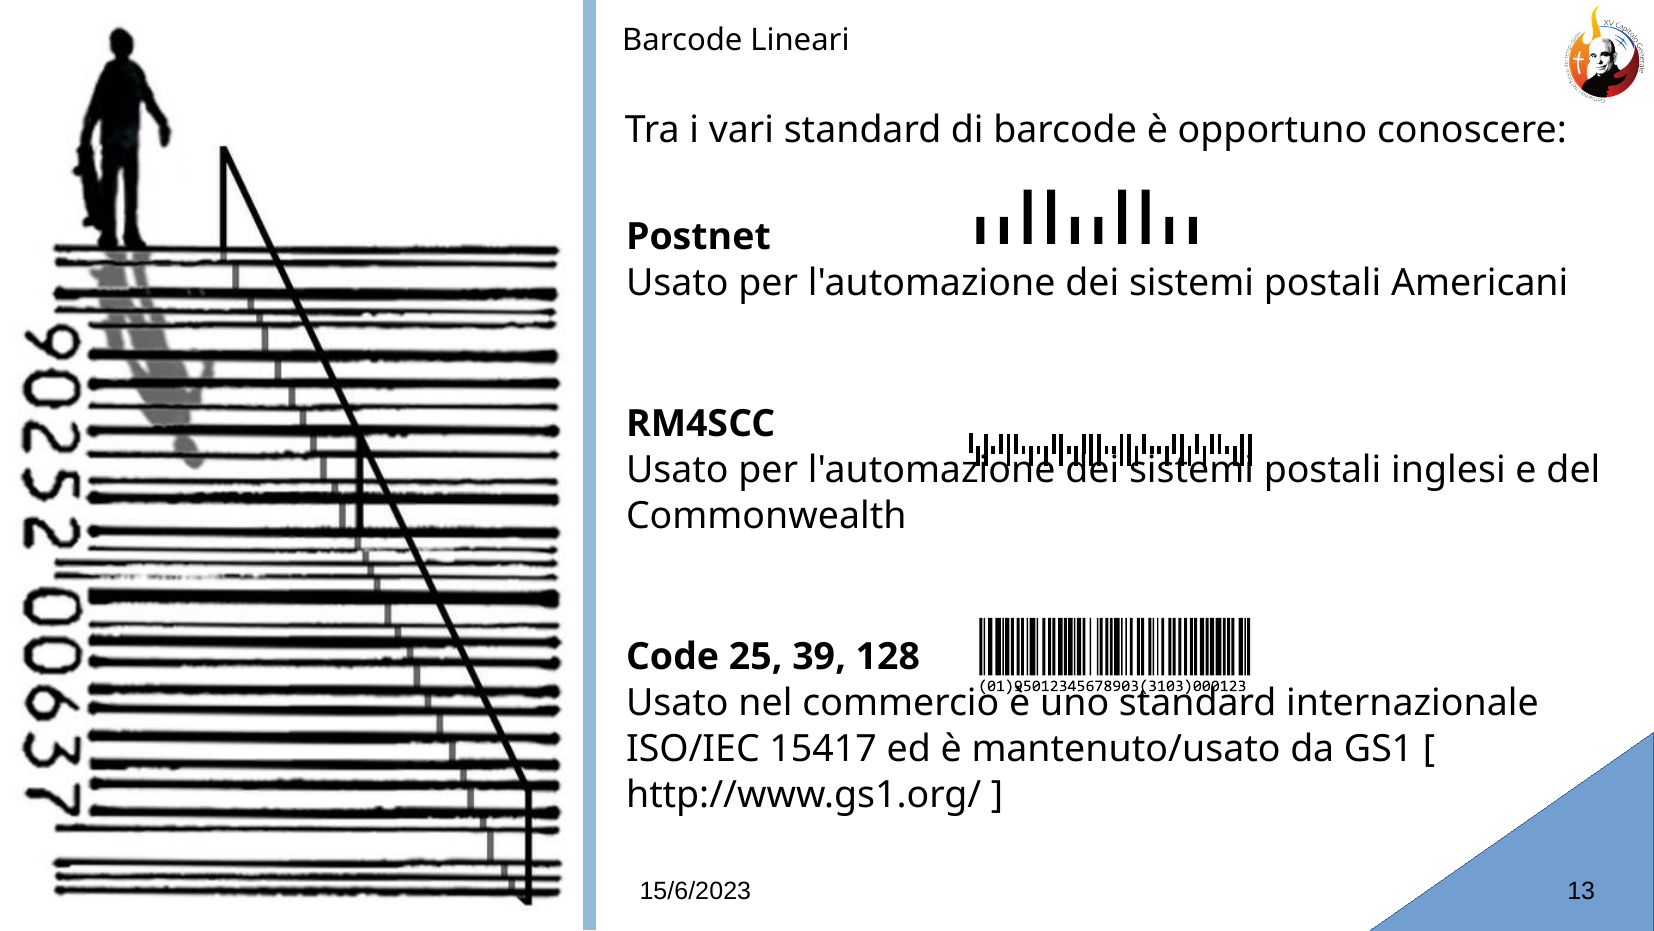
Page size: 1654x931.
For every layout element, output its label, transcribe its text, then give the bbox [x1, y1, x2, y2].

picture [968, 608, 1264, 707]
picture [968, 432, 1252, 467]
picture [1563, 4, 1646, 103]
list Tra i vari standard di barcode è opportuno conoscere: [624, 106, 1621, 189]
picture [968, 189, 1205, 244]
list Postnet Usato per l'automazione dei sistemi postali Americani RM4SCC Usato per l'automazione dei sistemi postali inglesi e del Commonwealth Code 25, 39, 128 Usato nel commercio è uno standard internazionale ISO/IEC 15417 ed è mantenuto/usato da GS1 [ http://www.gs1.org/ ] [625, 212, 1621, 863]
text_box Barcode Lineari [607, 9, 1340, 63]
picture [0, 0, 583, 931]
